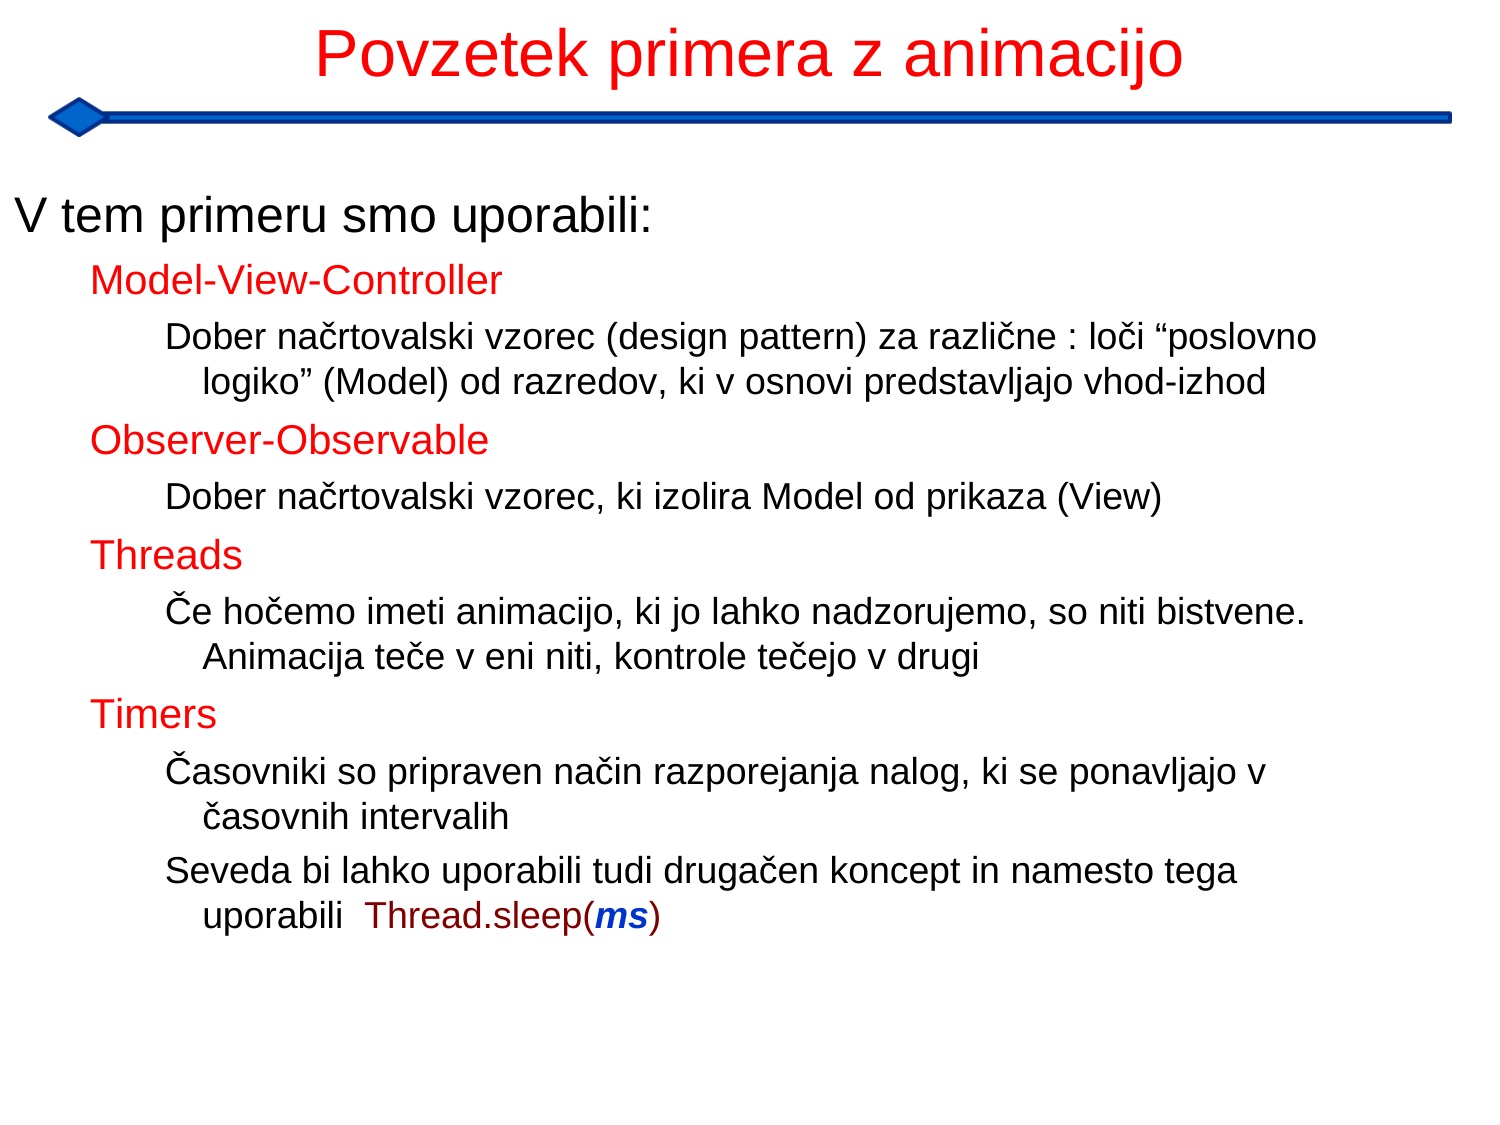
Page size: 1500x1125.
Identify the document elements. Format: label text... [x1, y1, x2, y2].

title Povzetek primera z animacijo [12, 0, 1488, 100]
picture [48, 100, 1452, 137]
text_box V tem primeru smo uporabili: Model-View-Controller Dober načrtovalski vzorec (design pattern) za različne : loči “poslovno logiko” (Model) od razredov, ki v osnovi predstavljajo vhod-izhod Observer-Observable Dober načrtovalski vzorec, ki izolira Model od prikaza (View) Threads Če hočemo imeti animacijo, ki jo lahko nadzorujemo, so niti bistvene. Animacija teče v eni niti, kontrole tečejo v drugi Timers Časovniki so pripraven način razporejanja nalog, ki se ponavljajo v časovnih intervalih Seveda bi lahko uporabili tudi drugačen koncept in namesto tega uporabili Thread.sleep(ms) [0, 174, 1363, 956]
